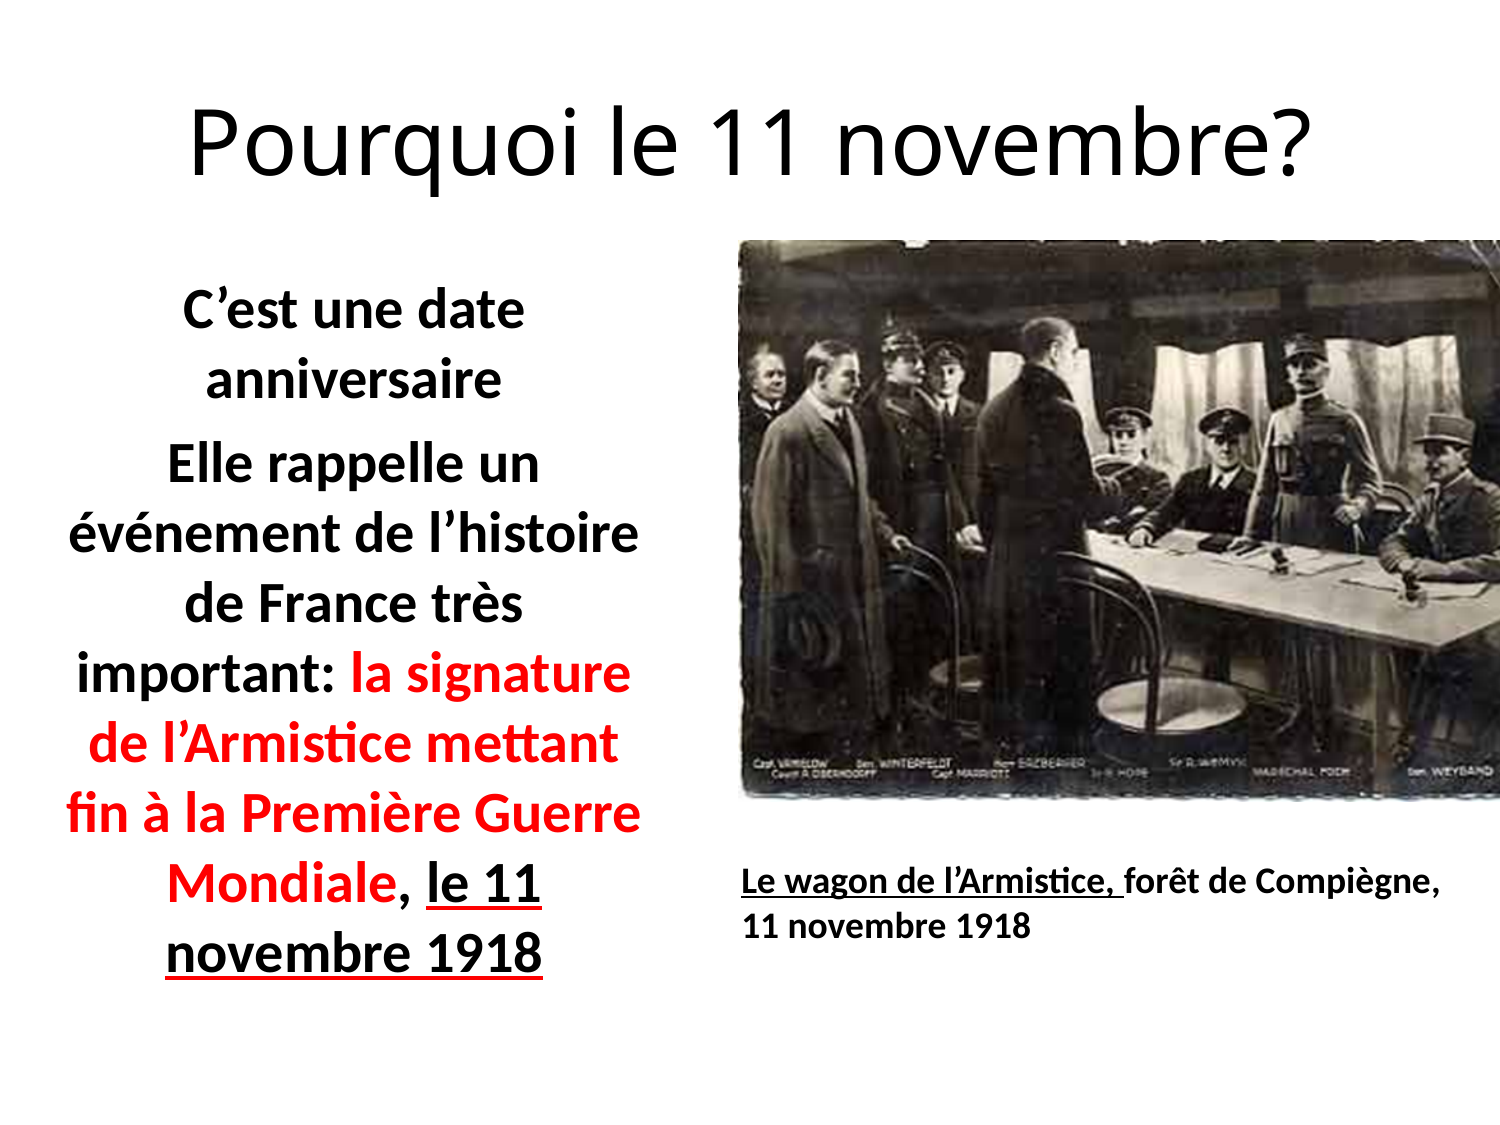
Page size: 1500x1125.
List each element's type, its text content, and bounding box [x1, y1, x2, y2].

list Le wagon de l’Armistice, forêt de Compiègne, 11 novembre 1918 [726, 262, 1500, 1005]
picture [738, 240, 1500, 802]
list C’est une date anniversaire Elle rappelle un événement de l’histoire de France très important: la signature de l’Armistice mettant fin à la Première Guerre Mondiale, le 11 novembre 1918 [41, 262, 668, 1005]
title Pourquoi le 11 novembre? [75, 45, 1426, 233]
